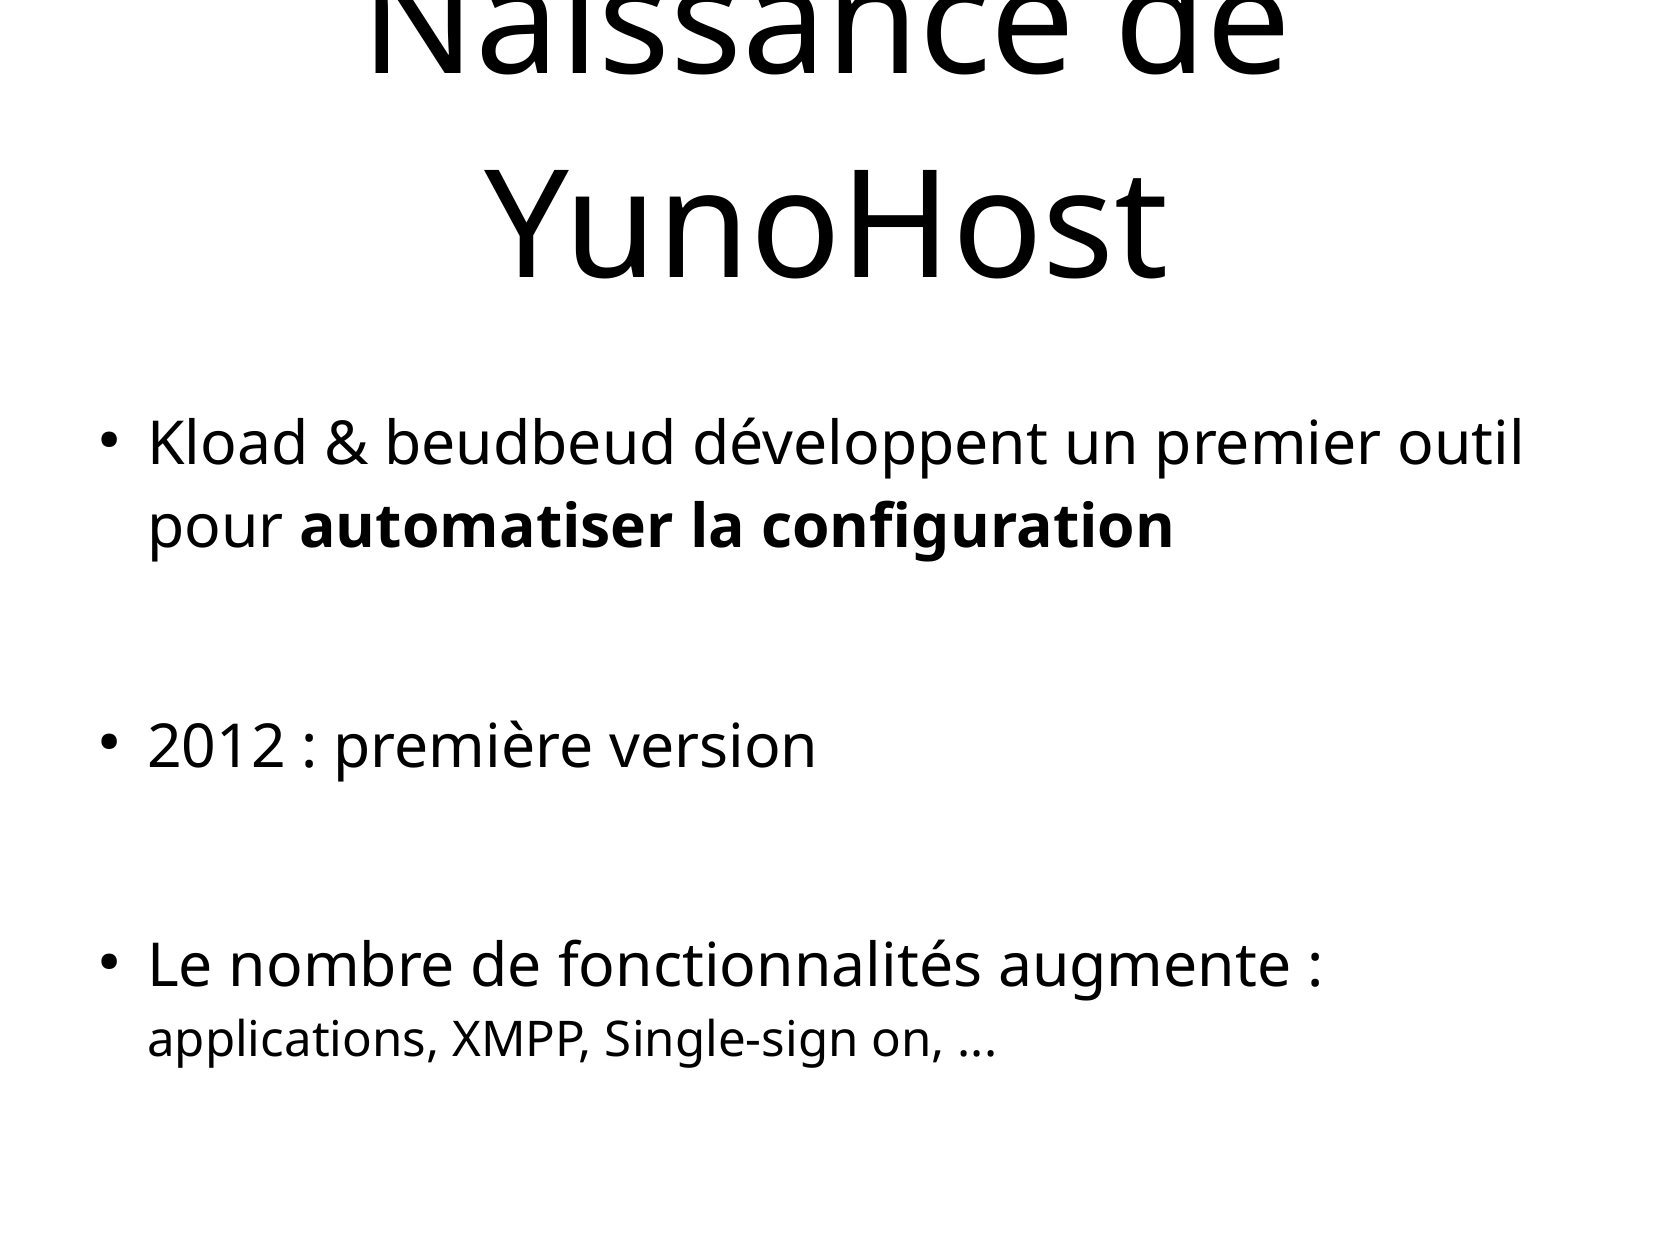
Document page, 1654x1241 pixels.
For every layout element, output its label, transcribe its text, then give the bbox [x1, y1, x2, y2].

list Kload & beudbeud développent un premier outil pour automatiser la configuration 2012 : première version Le nombre de fonctionnalités augmente : applications, XMPP, Single-sign on, ... [82, 290, 1571, 1084]
title Naissance de YunoHost [82, 13, 1571, 222]
